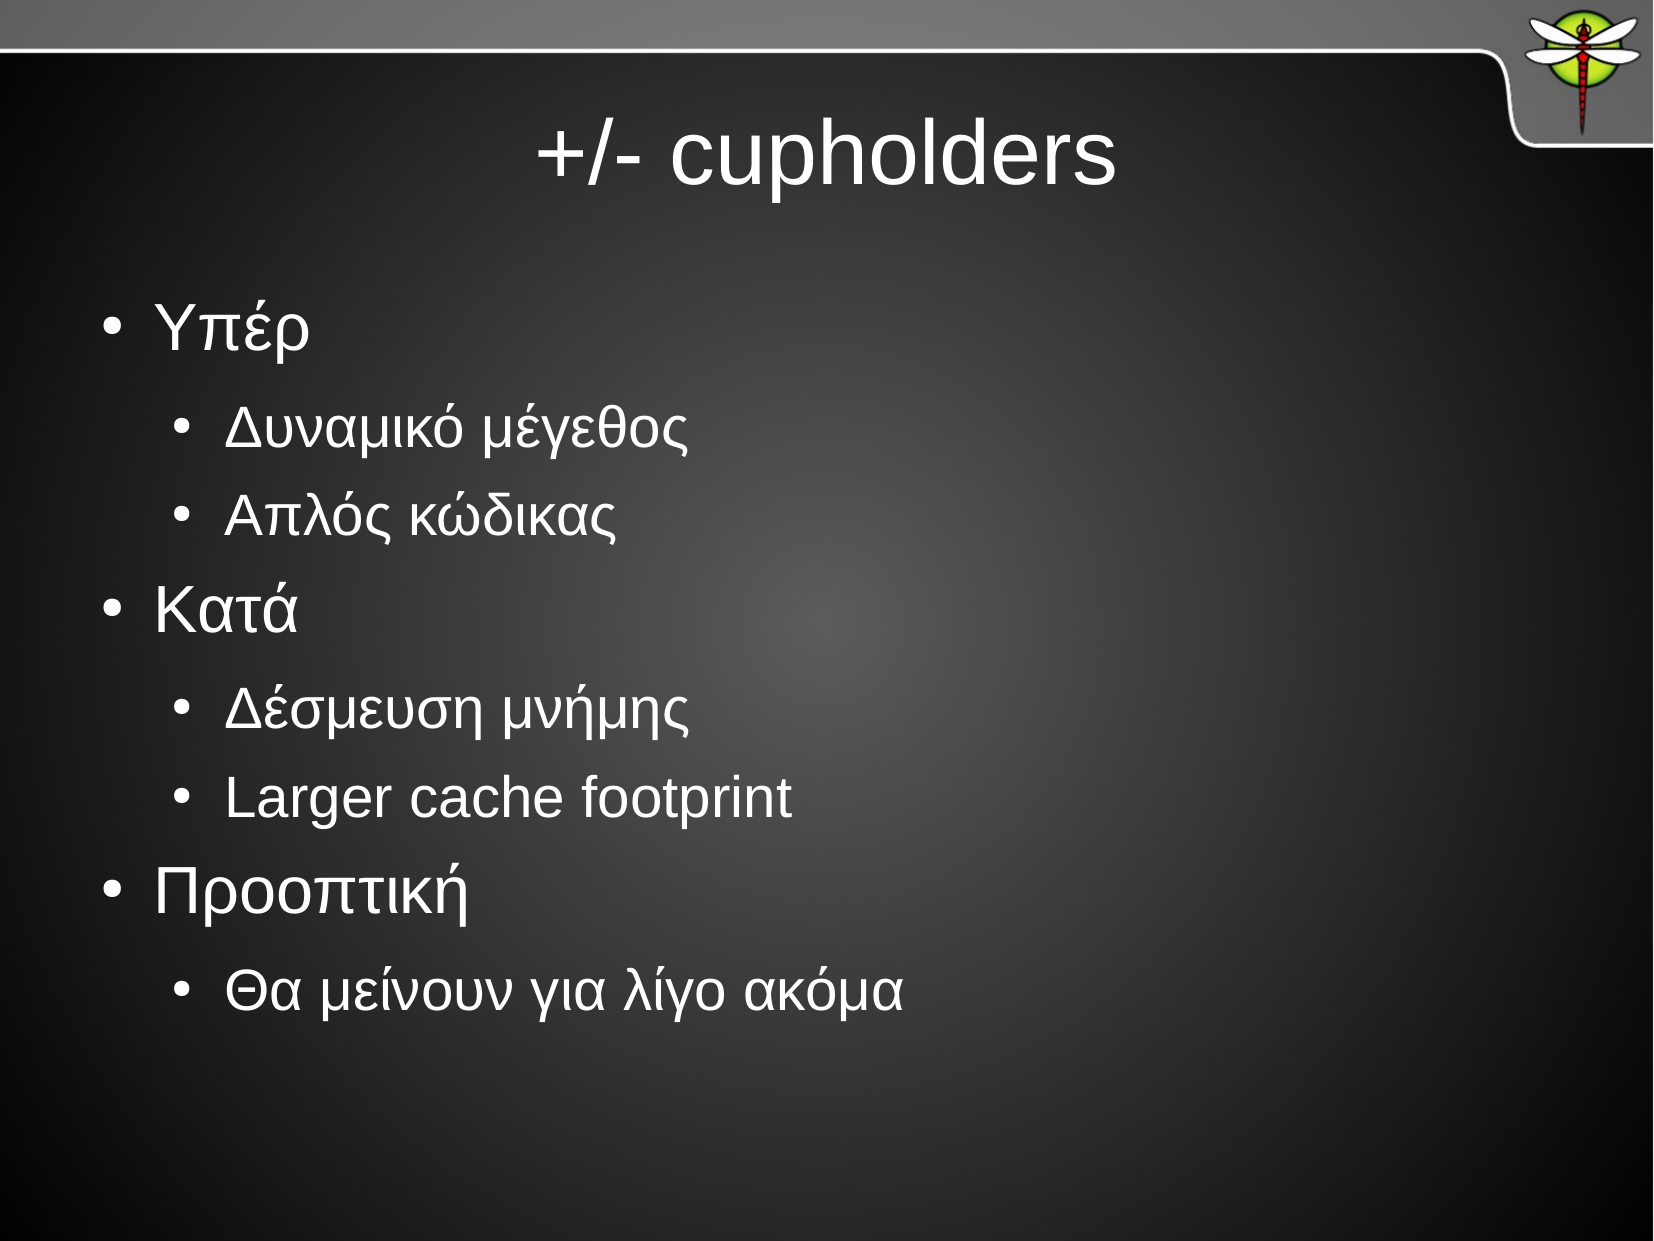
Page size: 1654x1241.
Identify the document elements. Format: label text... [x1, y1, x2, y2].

picture [0, 0, 1654, 1241]
list Υπέρ Δυναμικό μέγεθος Απλός κώδικας Κατά Δέσμευση μνήμης Larger cache footprint Προοπτική Θα μείνουν για λίγο ακόμα [82, 290, 1571, 1109]
title +/- cupholders [82, 49, 1571, 257]
